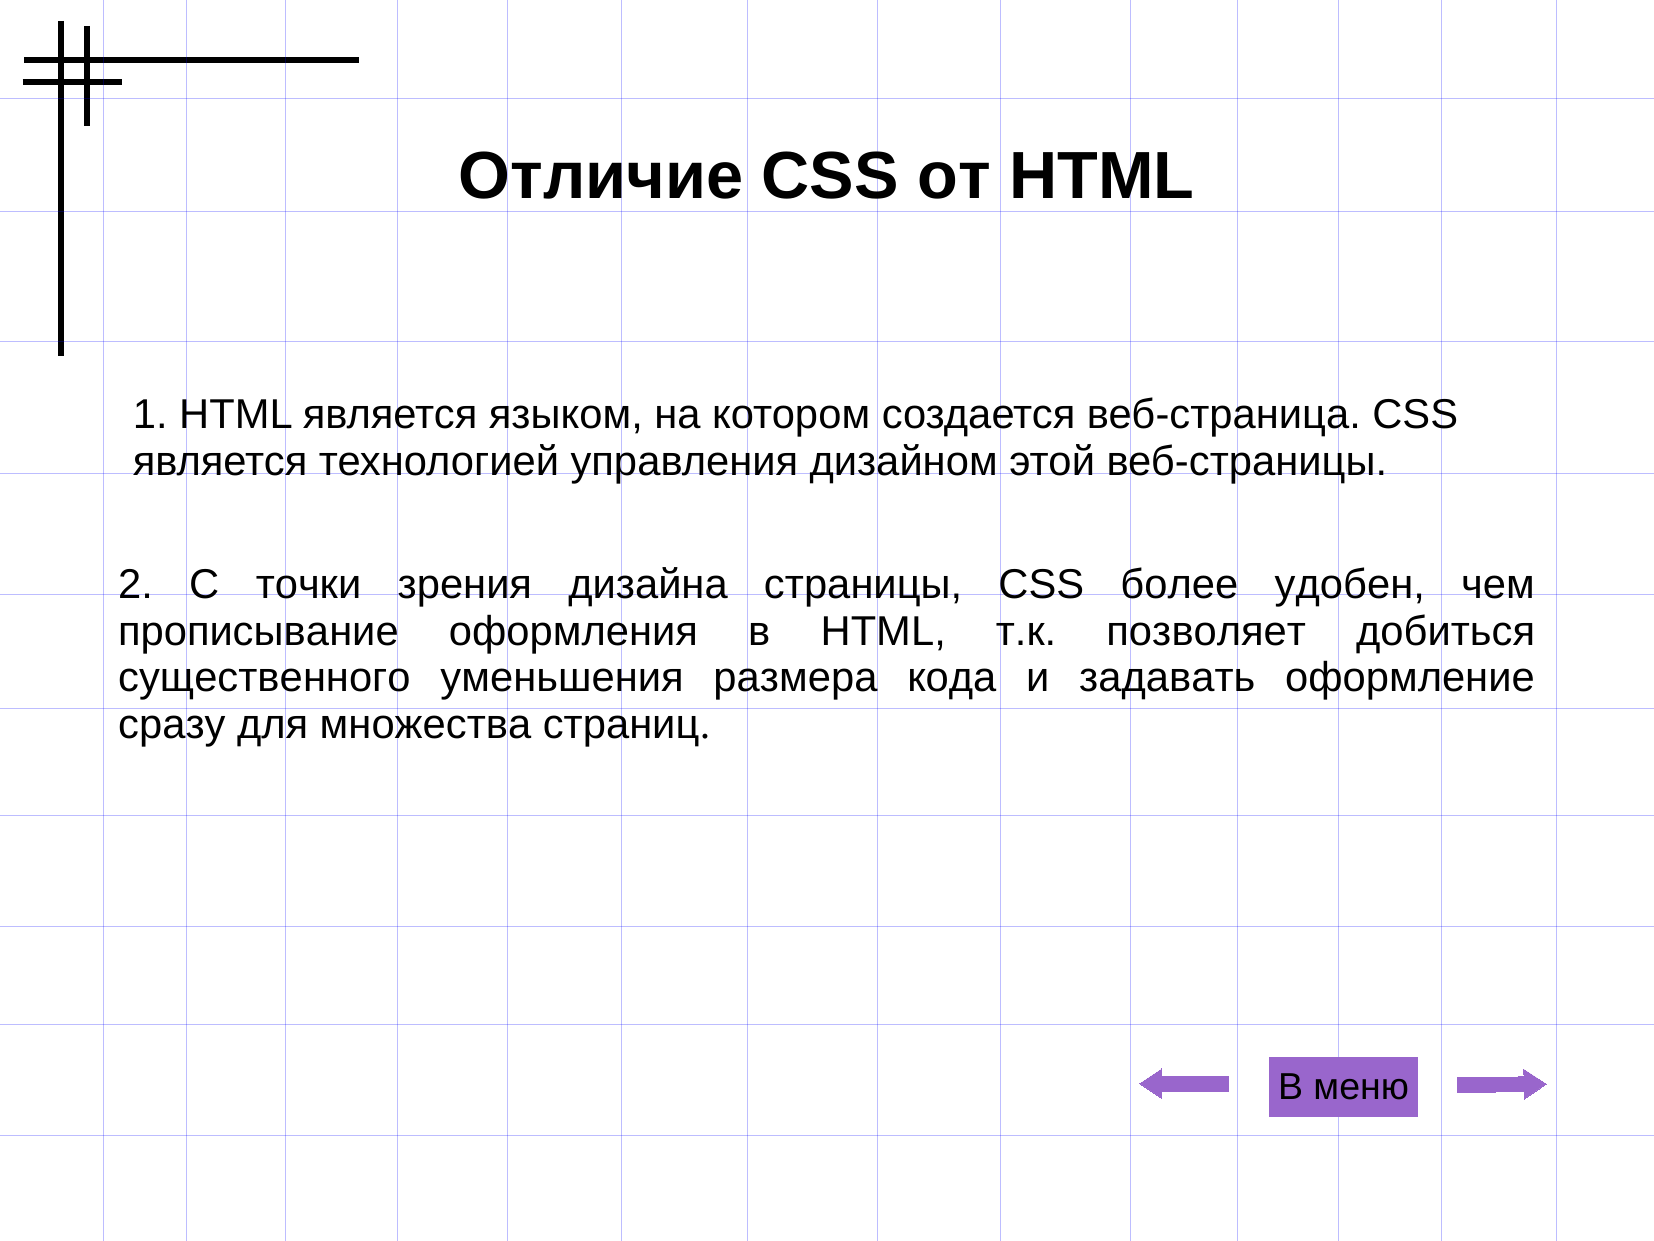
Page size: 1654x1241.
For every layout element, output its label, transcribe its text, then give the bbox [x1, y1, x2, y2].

text_box [1139, 1068, 1229, 1099]
text_box 2. С точки зрения дизайна страницы, CSS более удобен, чем прописывание оформления в HTML, т.к. позволяет добиться существенного уменьшения размера кода и задавать оформление сразу для множества страниц. [118, 561, 1536, 760]
text_box В меню [1269, 1057, 1418, 1117]
text_box Отличие CSS от HTML [295, 138, 1359, 214]
text_box [1457, 1069, 1547, 1100]
text_box 1. HTML является языком, на котором создается веб-страница. CSS является технологией управления дизайном этой веб-страницы. [118, 383, 1506, 493]
